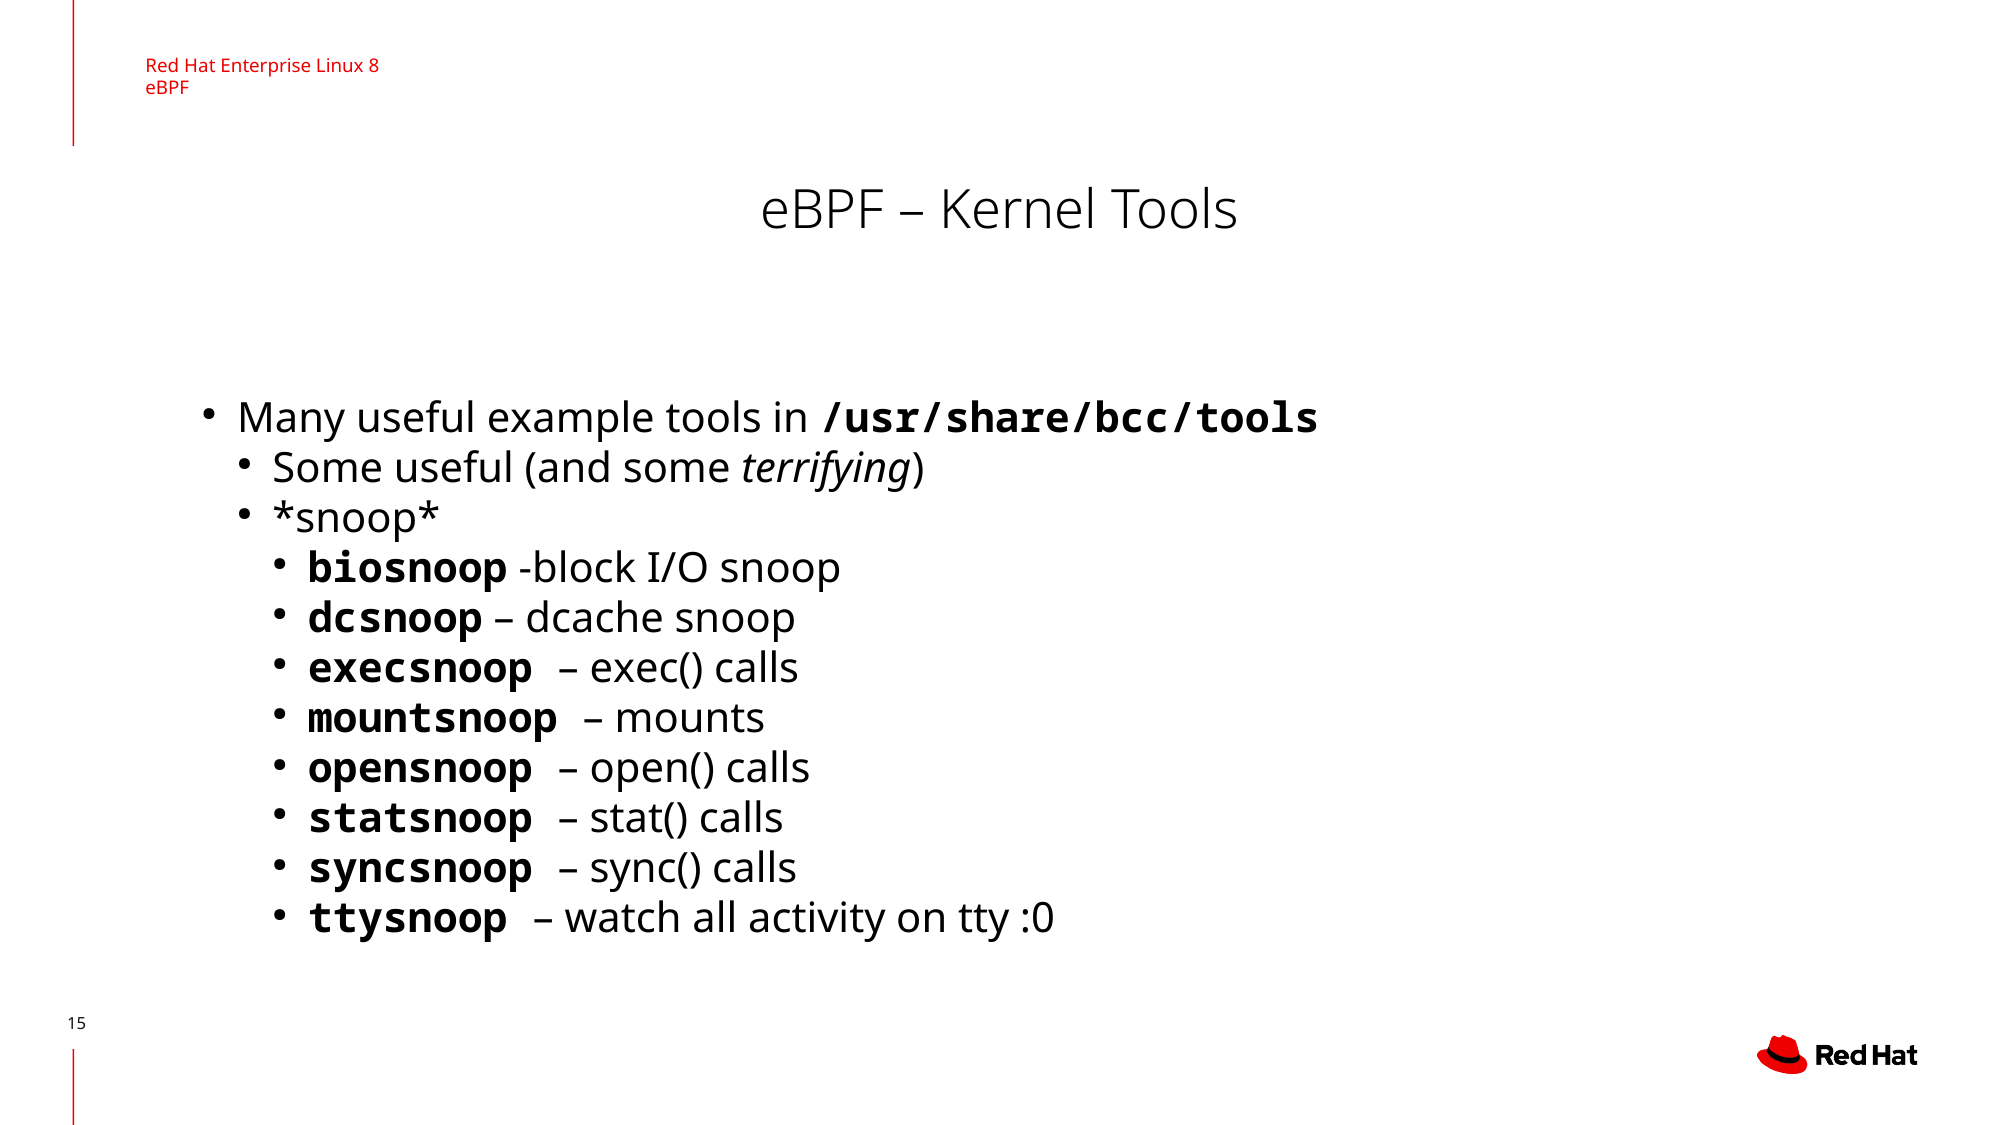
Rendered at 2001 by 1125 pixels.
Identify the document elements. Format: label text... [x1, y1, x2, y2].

subtitle Red Hat Enterprise Linux 8 eBPF [73, 9, 918, 143]
title eBPF – Kernel Tools [287, 155, 1713, 315]
picture [1757, 1035, 1918, 1074]
text_box Many useful example tools in /usr/share/bcc/tools Some useful (and some terrifying) *snoop* biosnoop -block I/O snoop dcsnoop – dcache snoop execsnoop – exec() calls mountsnoop – mounts opensnoop – open() calls statsnoop – stat() calls syncsnoop – sync() calls ttysnoop – watch all activity on tty :0 [186, 382, 1542, 981]
